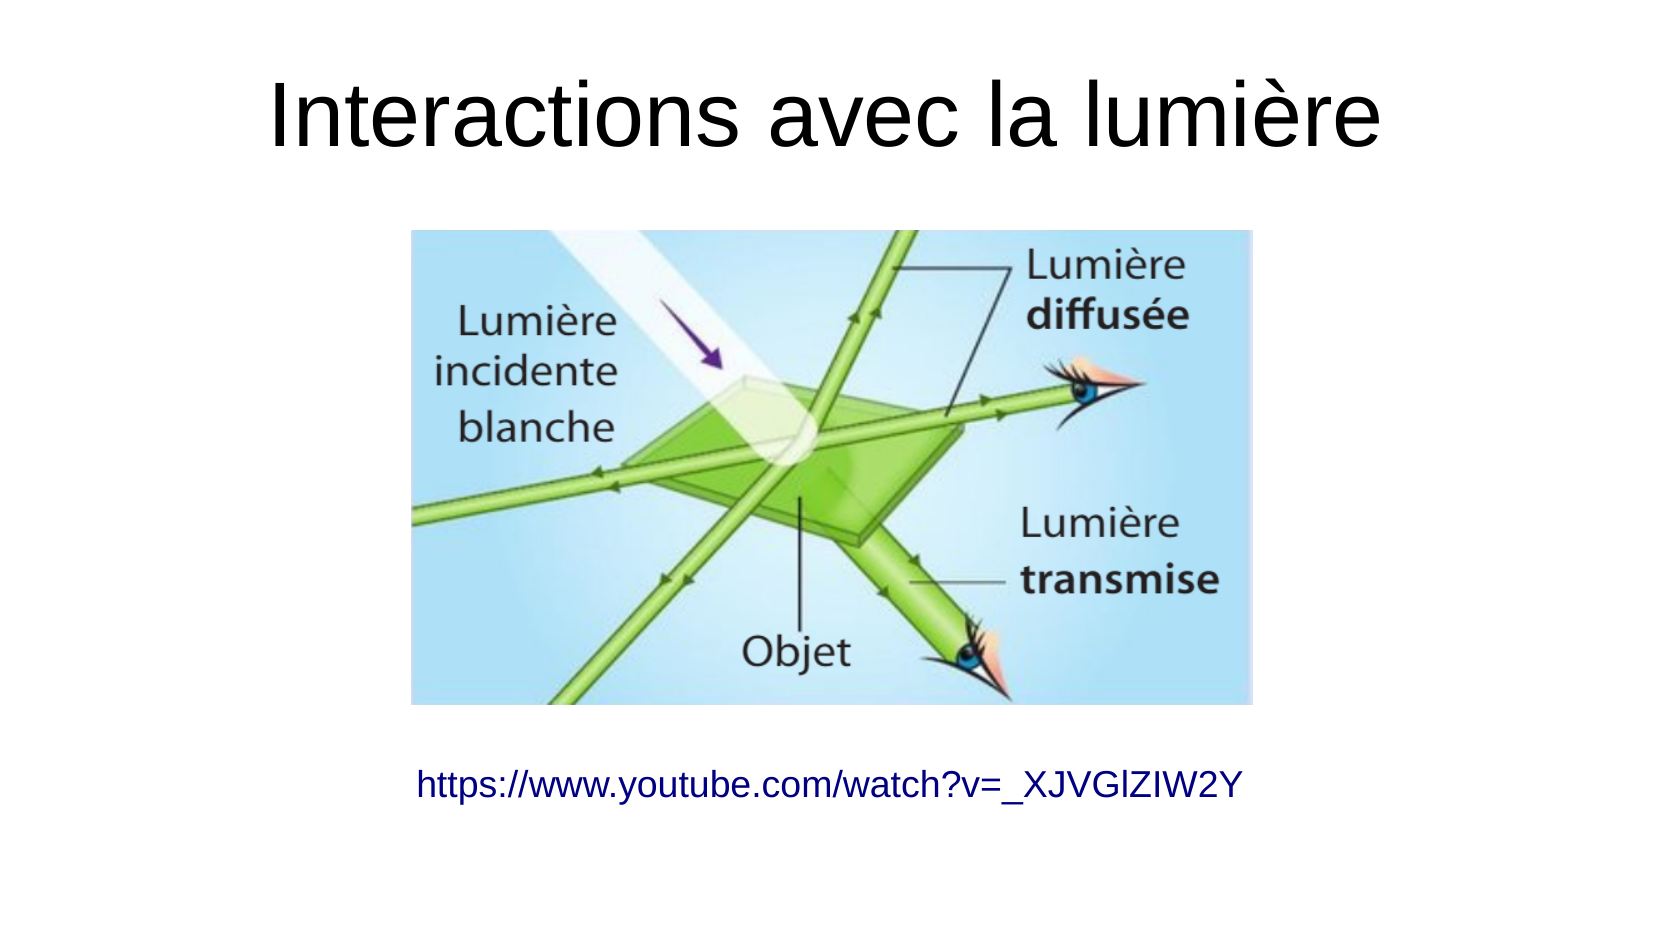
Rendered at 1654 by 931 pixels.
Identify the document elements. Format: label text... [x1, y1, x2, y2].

picture [411, 230, 1253, 705]
text_box https://www.youtube.com/watch?v=_XJVGlZIW2Y [401, 755, 1260, 813]
title Interactions avec la lumière [82, 37, 1571, 193]
